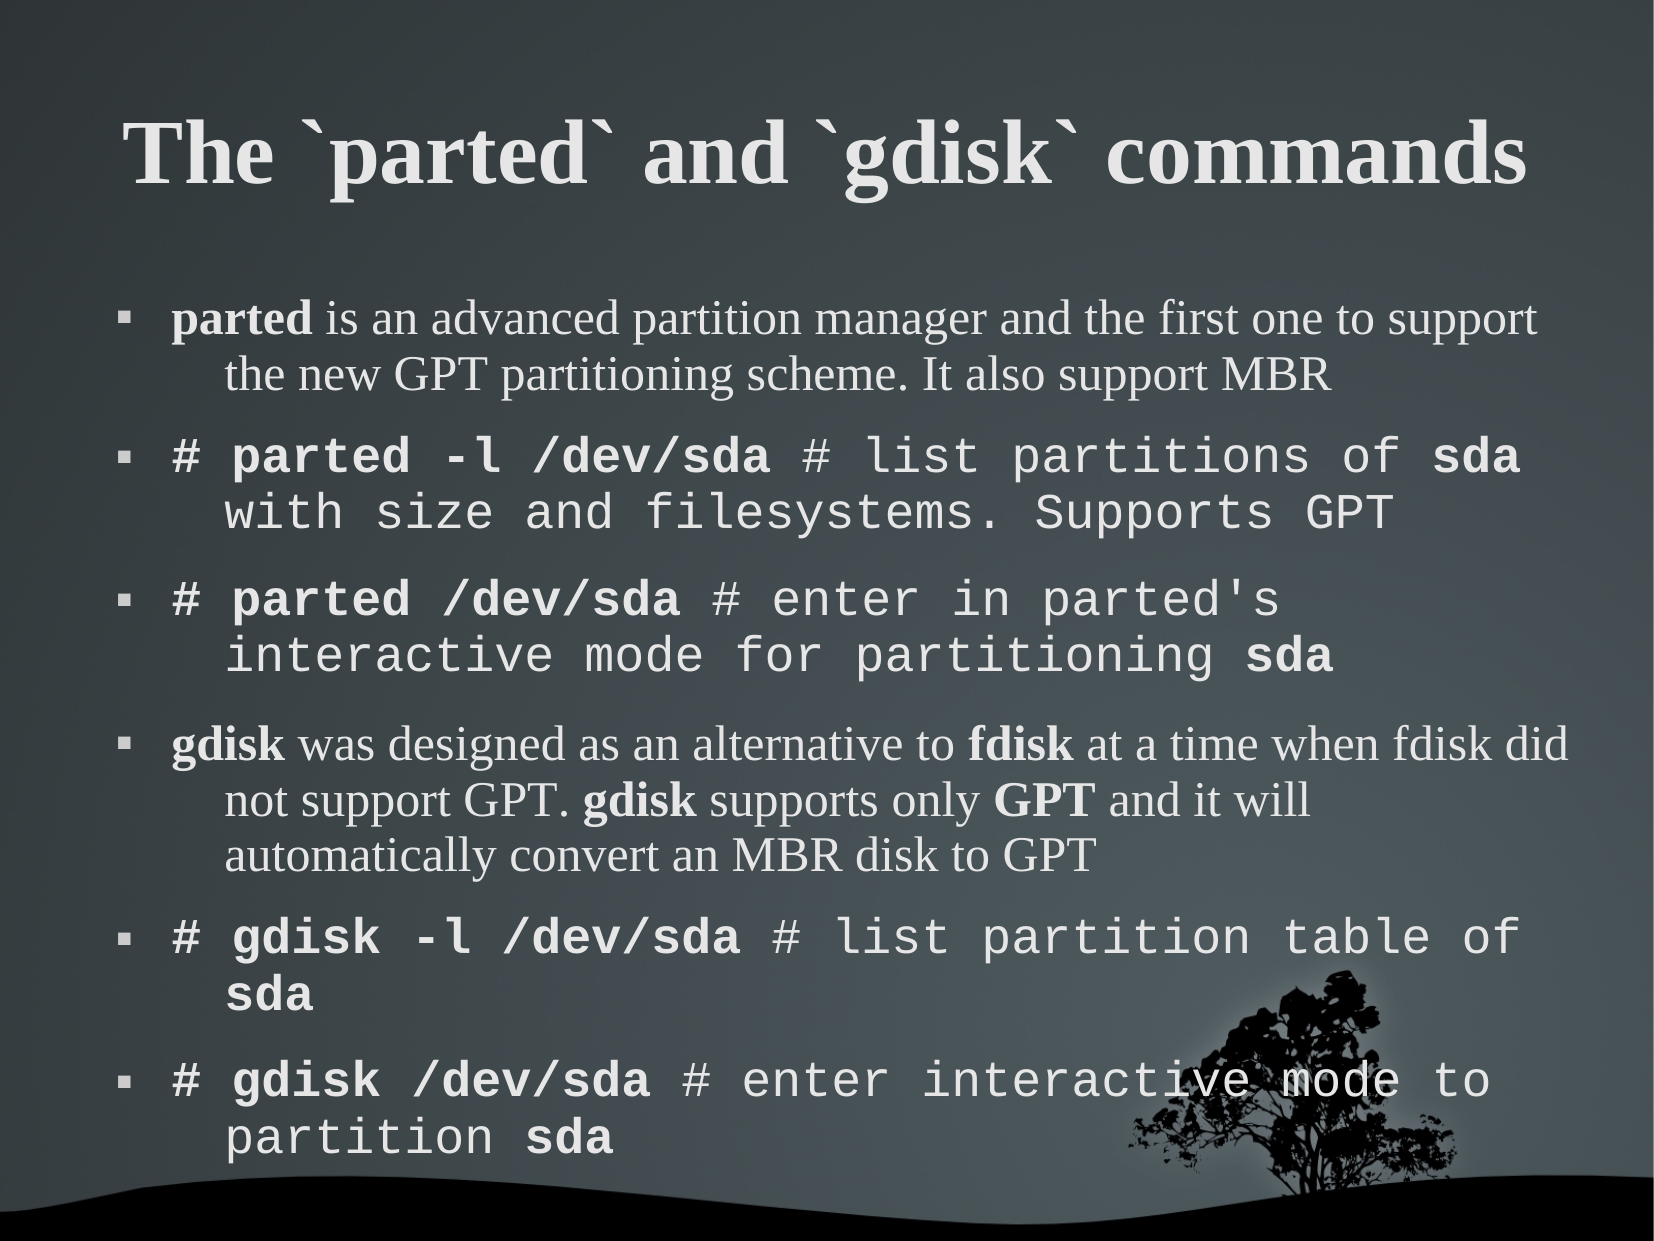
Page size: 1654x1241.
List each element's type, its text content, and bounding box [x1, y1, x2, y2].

picture [0, 0, 1654, 1241]
list parted is an advanced partition manager and the first one to support the new GPT partitioning scheme. It also support MBR # parted -l /dev/sda # list partitions of sda with size and filesystems. Supports GPT # parted /dev/sda # enter in parted's interactive mode for partitioning sda gdisk was designed as an alternative to fdisk at a time when fdisk did not support GPT. gdisk supports only GPT and it will automatically convert an MBR disk to GPT # gdisk -l /dev/sda # list partition table of sda # gdisk /dev/sda # enter interactive mode to partition sda [82, 290, 1571, 1241]
title The `parted` and `gdisk` commands [82, 49, 1571, 257]
